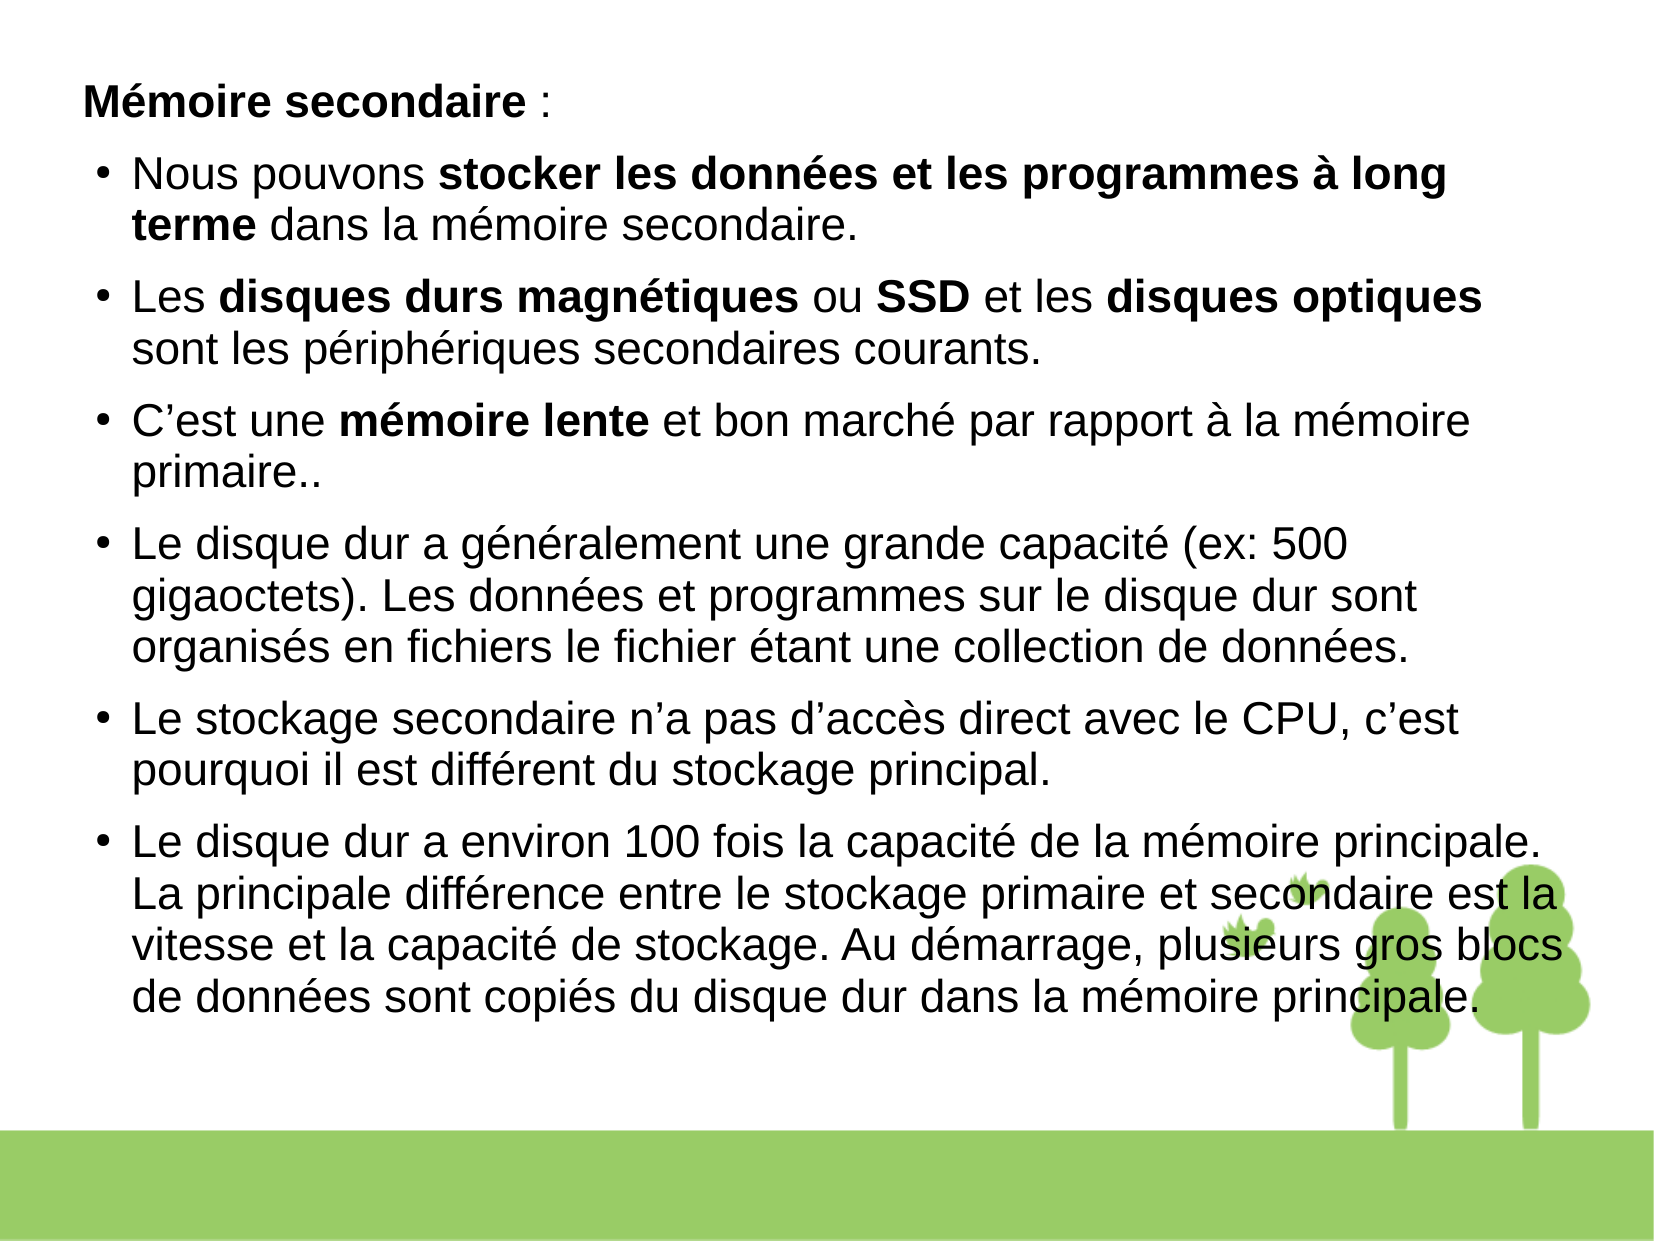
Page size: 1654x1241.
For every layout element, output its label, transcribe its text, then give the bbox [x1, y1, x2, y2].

picture [0, 0, 1654, 1241]
list Mémoire secondaire : Nous pouvons stocker les données et les programmes à long terme dans la mémoire secondaire. Les disques durs magnétiques ou SSD et les disques optiques sont les périphériques secondaires courants. C’est une mémoire lente et bon marché par rapport à la mémoire primaire.. Le disque dur a généralement une grande capacité (ex: 500 gigaoctets). Les données et programmes sur le disque dur sont organisés en fichiers le fichier étant une collection de données. Le stockage secondaire n’a pas d’accès direct avec le CPU, c’est pourquoi il est différent du stockage principal. Le disque dur a environ 100 fois la capacité de la mémoire principale. La principale différence entre le stockage primaire et secondaire est la vitesse et la capacité de stockage. Au démarrage, plusieurs gros blocs de données sont copiés du disque dur dans la mémoire principale. [82, 75, 1576, 1081]
